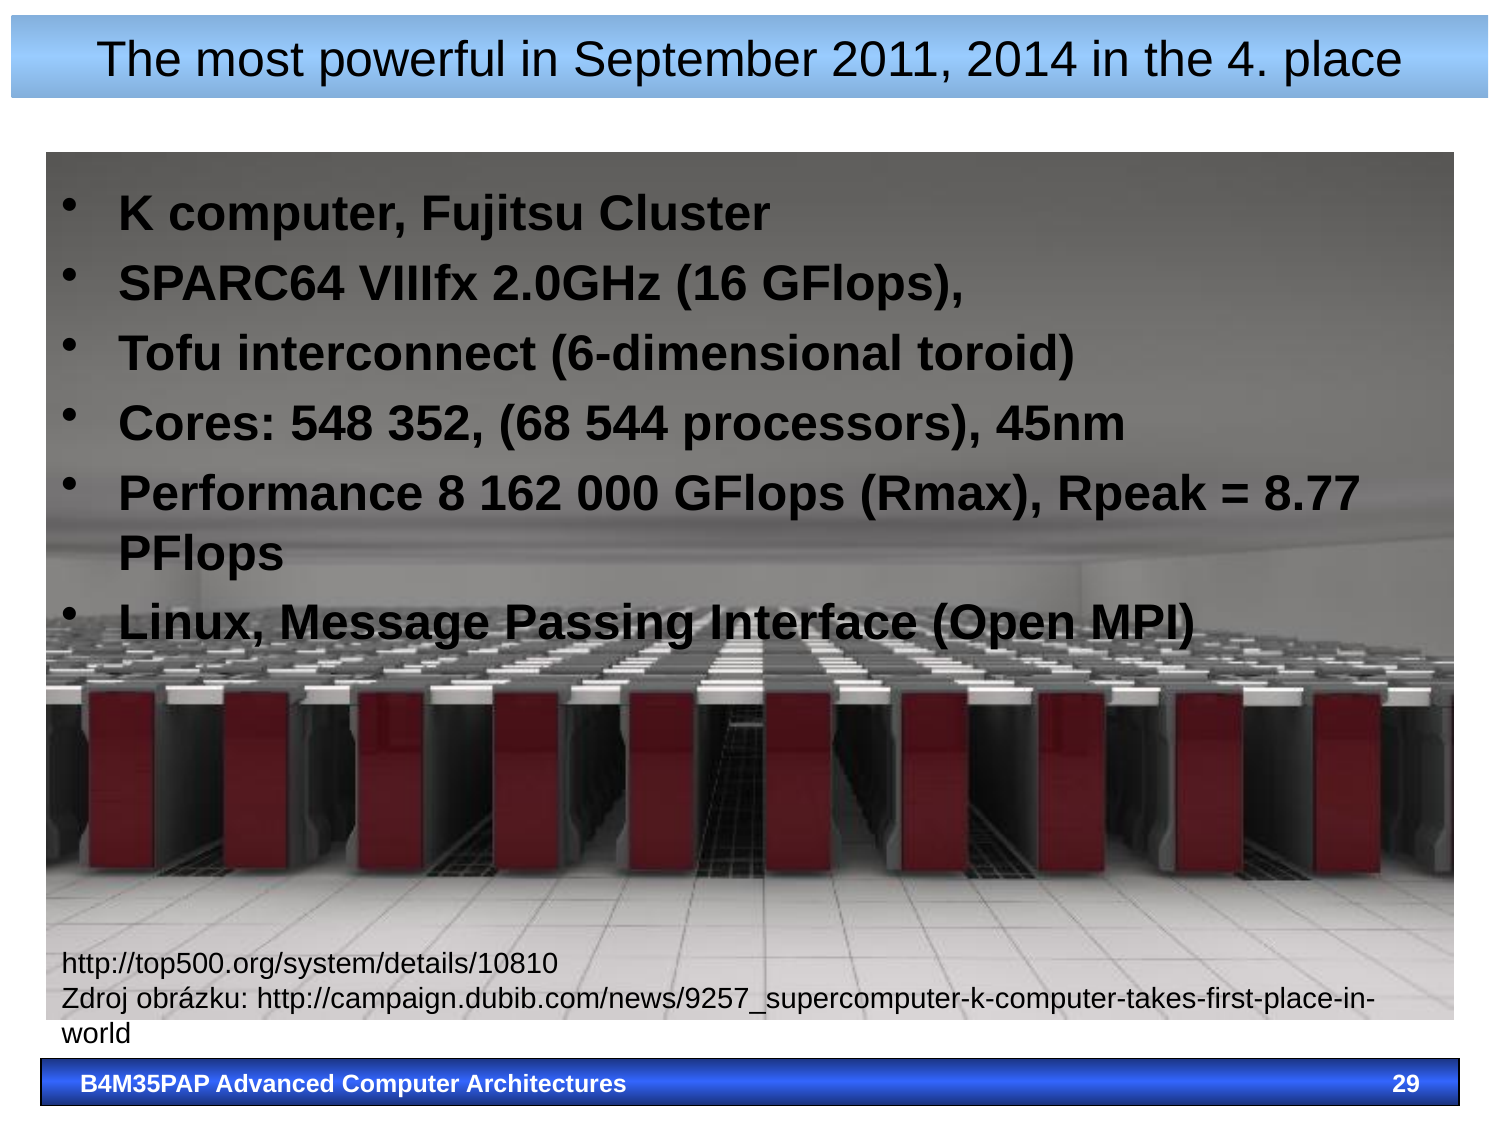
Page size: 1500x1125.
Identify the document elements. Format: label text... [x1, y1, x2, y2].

text_box K computer, Fujitsu Cluster SPARC64 VIIIfx 2.0GHz (16 GFlops), Tofu interconnect (6-dimensional toroid) Cores: 548 352, (68 544 processors), 45nm Performance 8 162 000 GFlops (Rmax), Rpeak = 8.77 PFlops Linux, Message Passing Interface (Open MPI) [46, 172, 1465, 1000]
text_box http://top500.org/system/details/10810 Zdroj obrázku: http://campaign.dubib.com/news/9257_supercomputer-k-computer-takes-first-place-in-world [46, 937, 1454, 1058]
picture [46, 152, 1454, 172]
title The most powerful in September 2011, 2014 in the 4. place [11, 15, 1489, 98]
